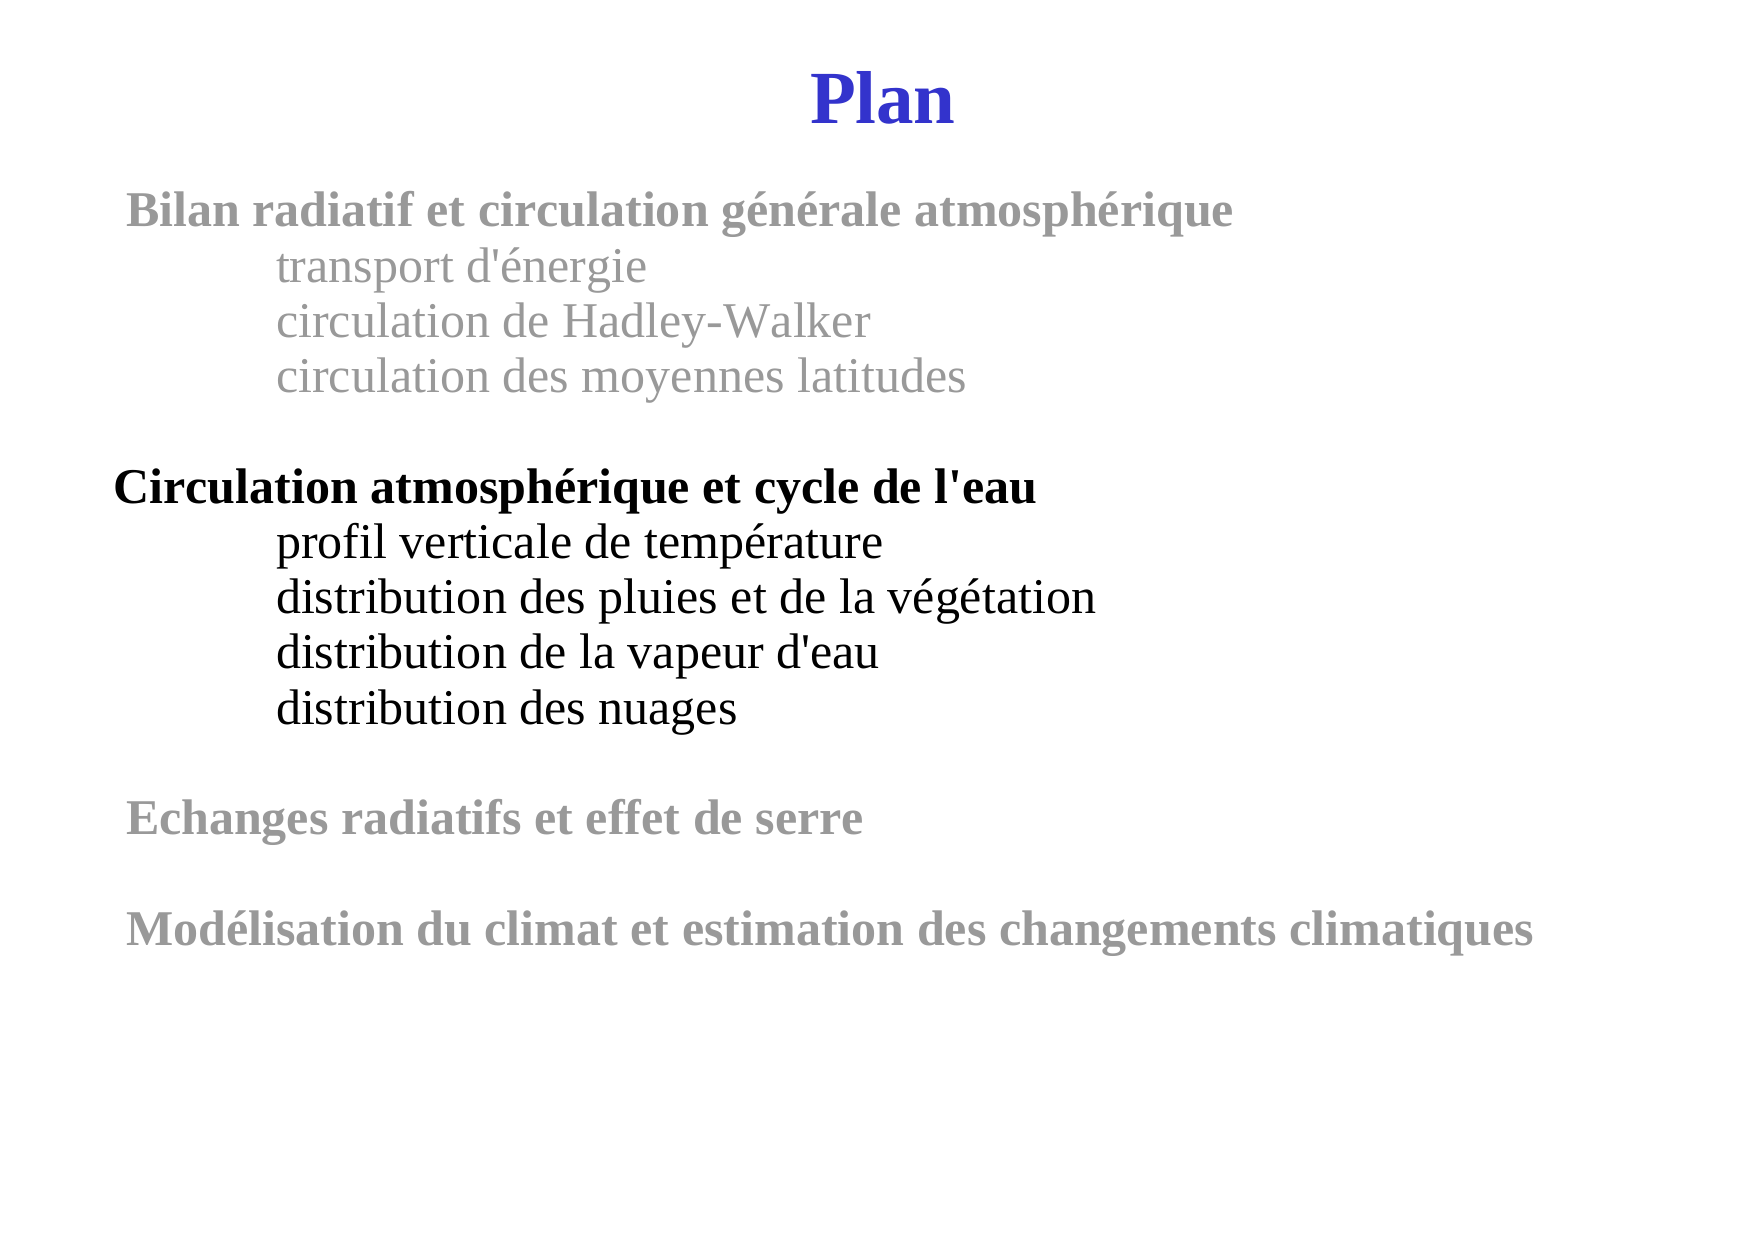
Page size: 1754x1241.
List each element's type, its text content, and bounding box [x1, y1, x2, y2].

text_box Plan [50, 53, 1716, 147]
text_box Bilan radiatif et circulation générale atmosphérique transport d'énergie circulation de Hadley-Walker circulation des moyennes latitudes Circulation atmosphérique et cycle de l'eau profil verticale de température distribution des pluies et de la végétation distribution de la vapeur d'eau distribution des nuages Echanges radiatifs et effet de serre Modélisation du climat et estimation des changements climatiques [113, 182, 1692, 957]
